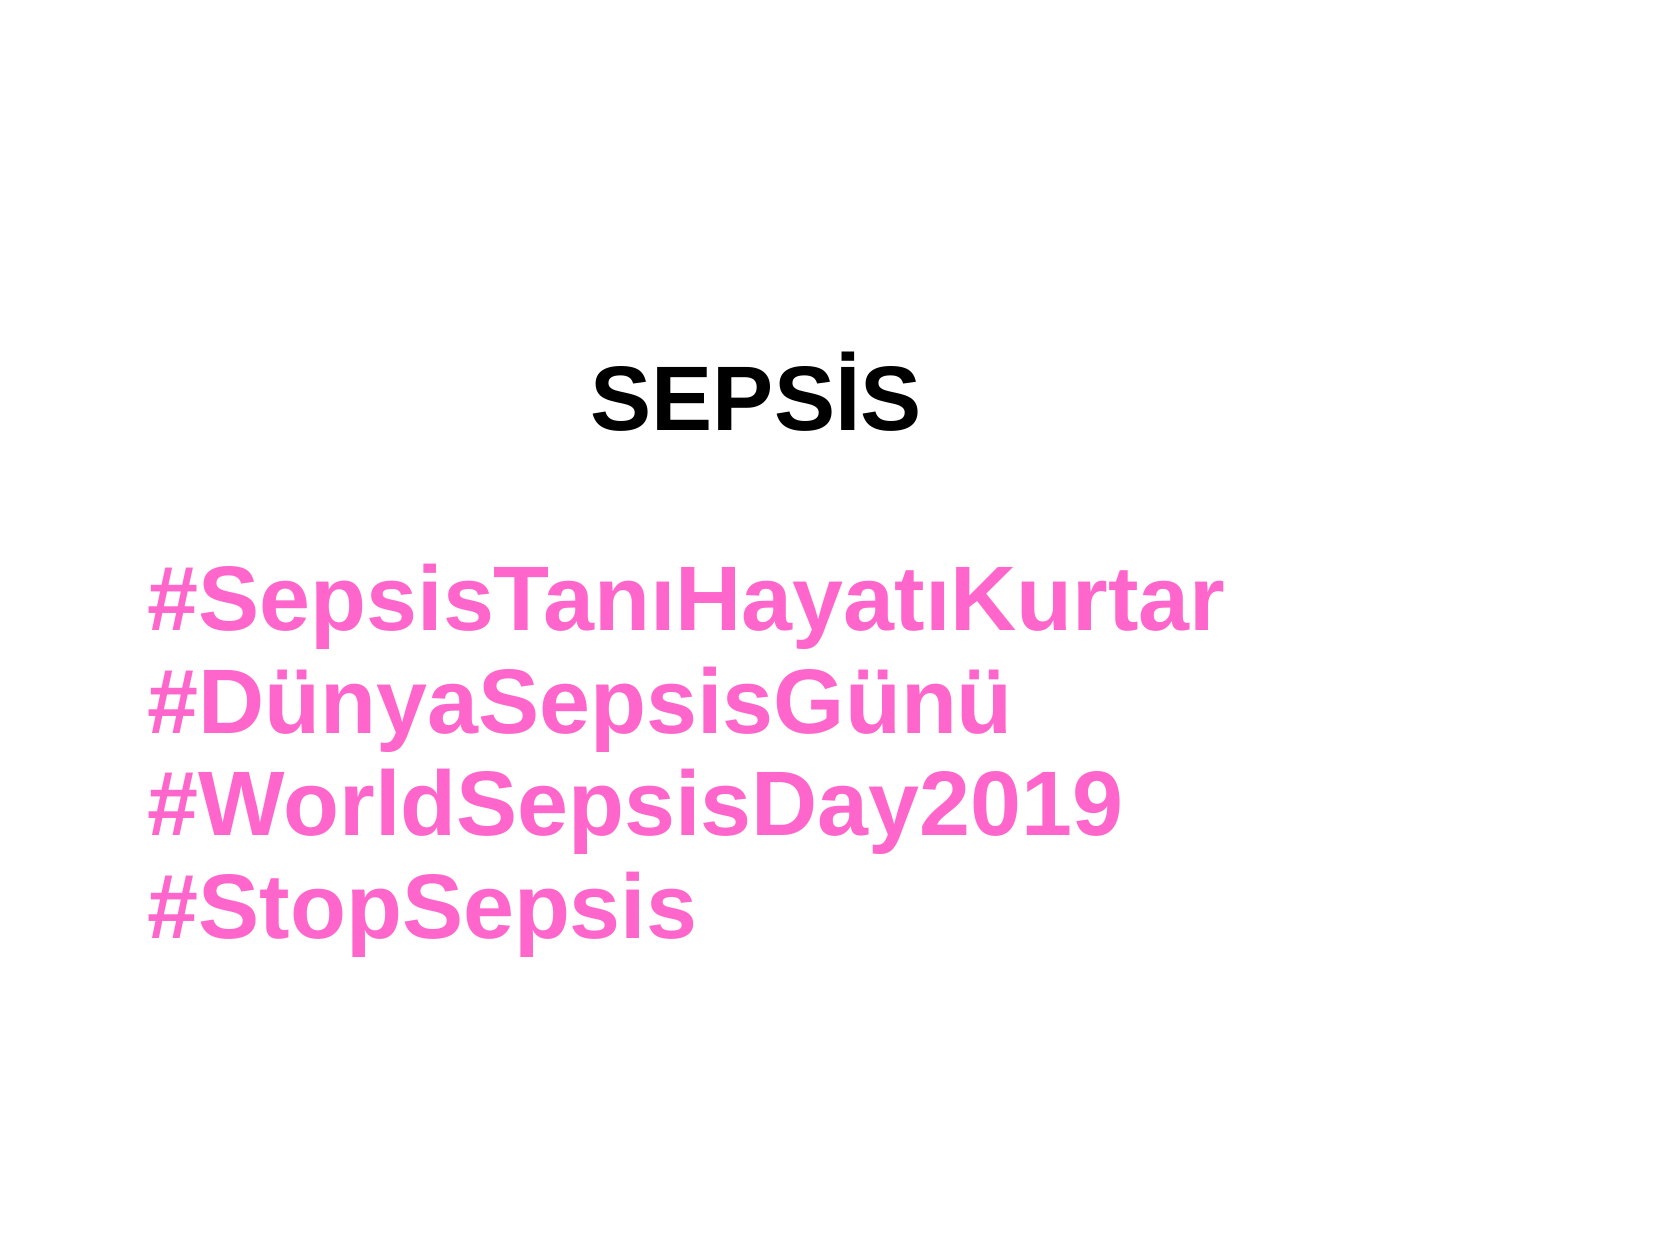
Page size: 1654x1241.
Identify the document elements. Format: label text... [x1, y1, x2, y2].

title SEPSİS [590, 295, 1123, 503]
title #SepsisTanıHayatıKurtar #DünyaSepsisGünü #WorldSepsisDay2019 #StopSepsis [147, 547, 1636, 958]
